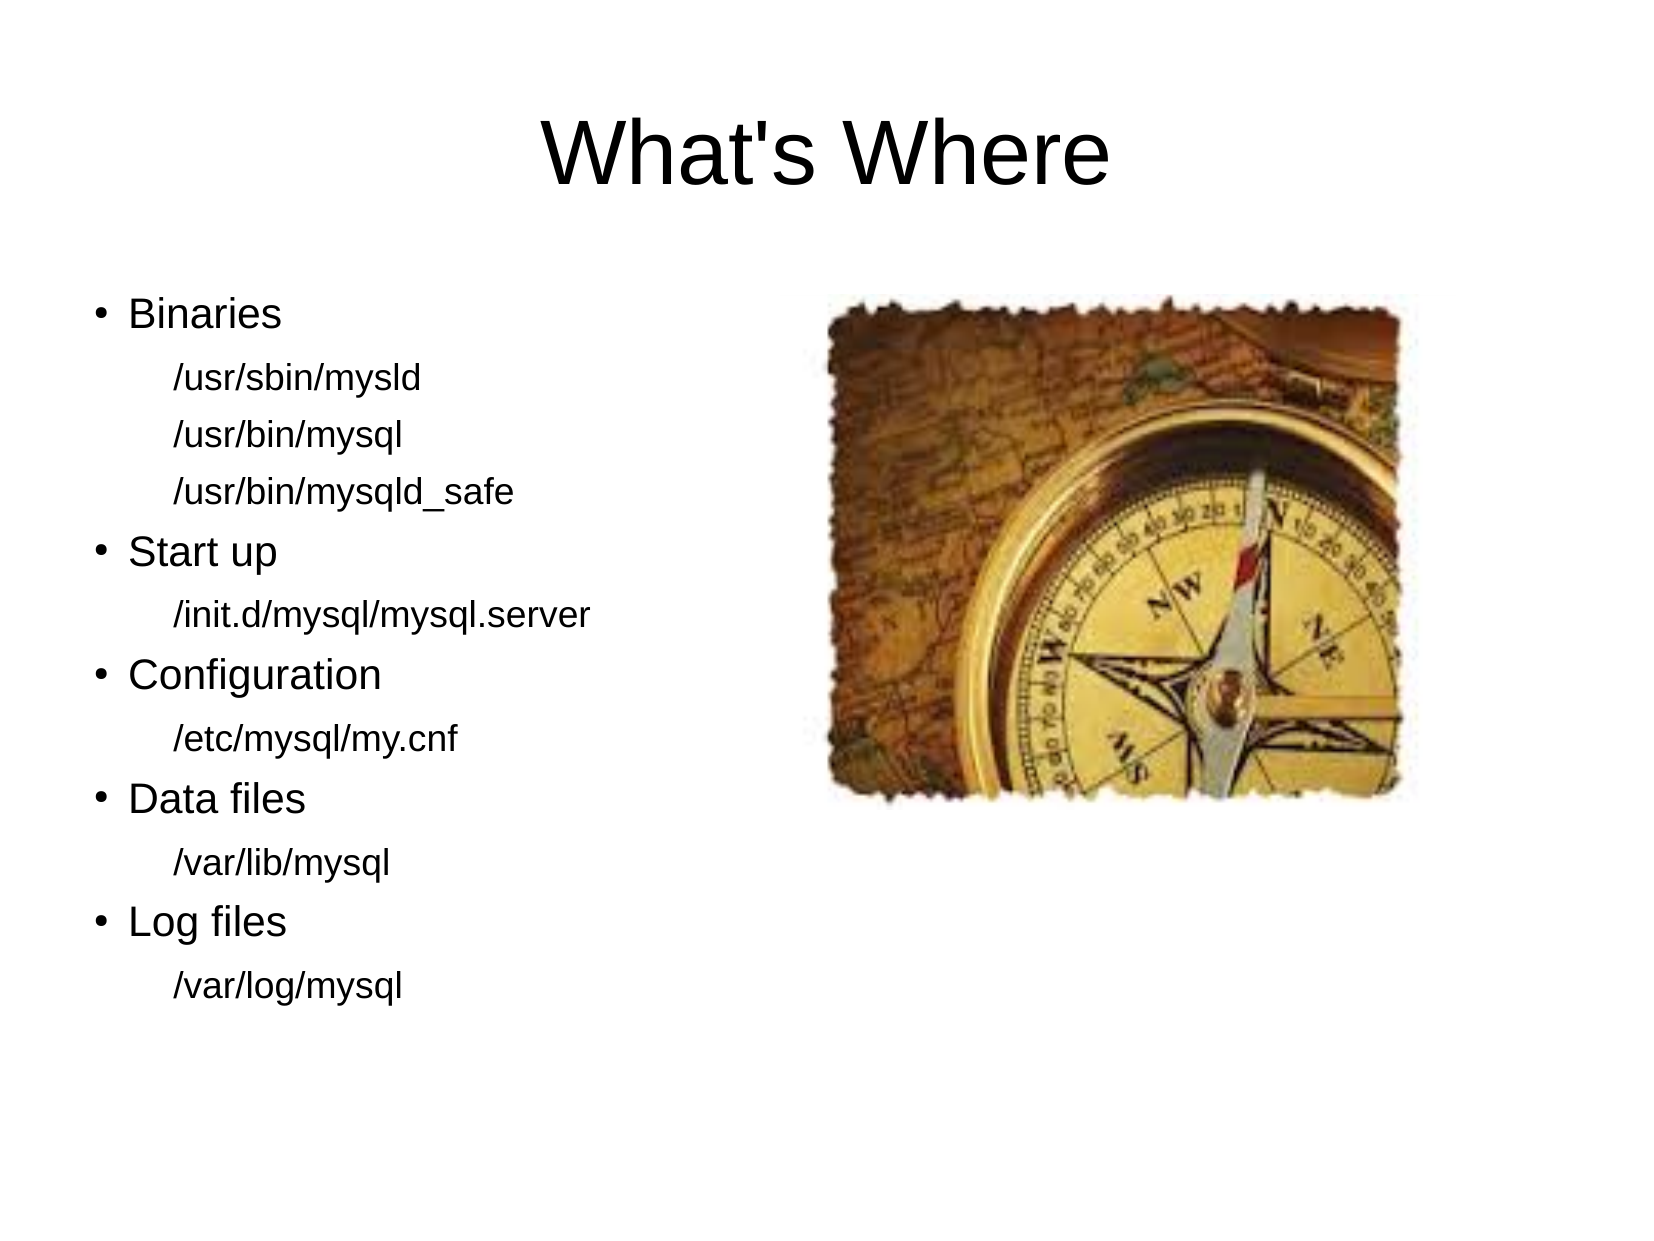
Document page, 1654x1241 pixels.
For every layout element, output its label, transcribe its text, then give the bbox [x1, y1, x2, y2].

list Binaries /usr/sbin/mysld /usr/bin/mysql /usr/bin/mysqld_safe Start up /init.d/mysql/mysql.server Configuration /etc/mysql/my.cnf Data files /var/lib/mysql Log files /var/log/mysql [82, 290, 1571, 1010]
picture [780, 294, 1456, 811]
title What's Where [82, 49, 1571, 257]
